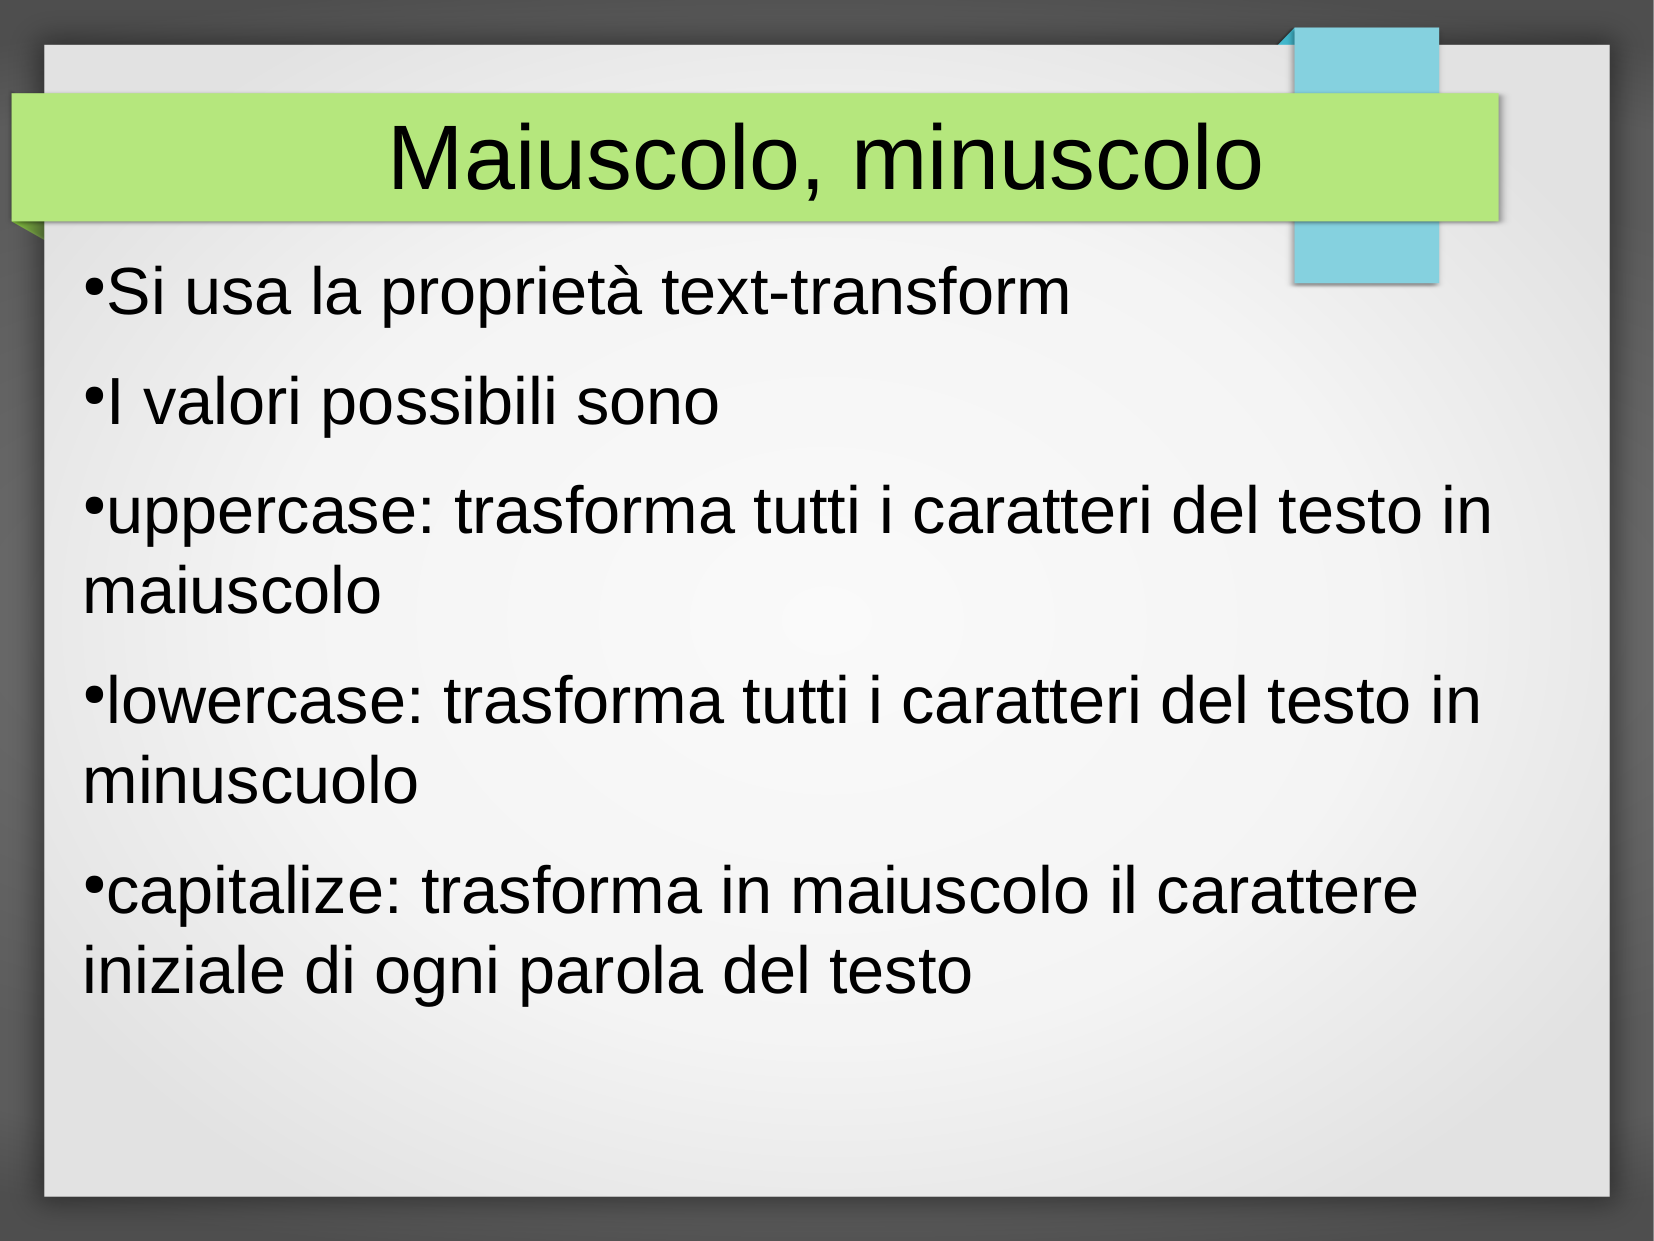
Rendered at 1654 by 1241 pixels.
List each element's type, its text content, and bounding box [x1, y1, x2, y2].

picture [0, 0, 1654, 1241]
list Si usa la proprietà text-transform I valori possibili sono uppercase: trasforma tutti i caratteri del testo in maiuscolo lowercase: trasforma tutti i caratteri del testo in minuscuolo capitalize: trasforma in maiuscolo il carattere iniziale di ogni parola del testo [82, 248, 1571, 1170]
title Maiuscolo, minuscolo [82, 49, 1571, 248]
